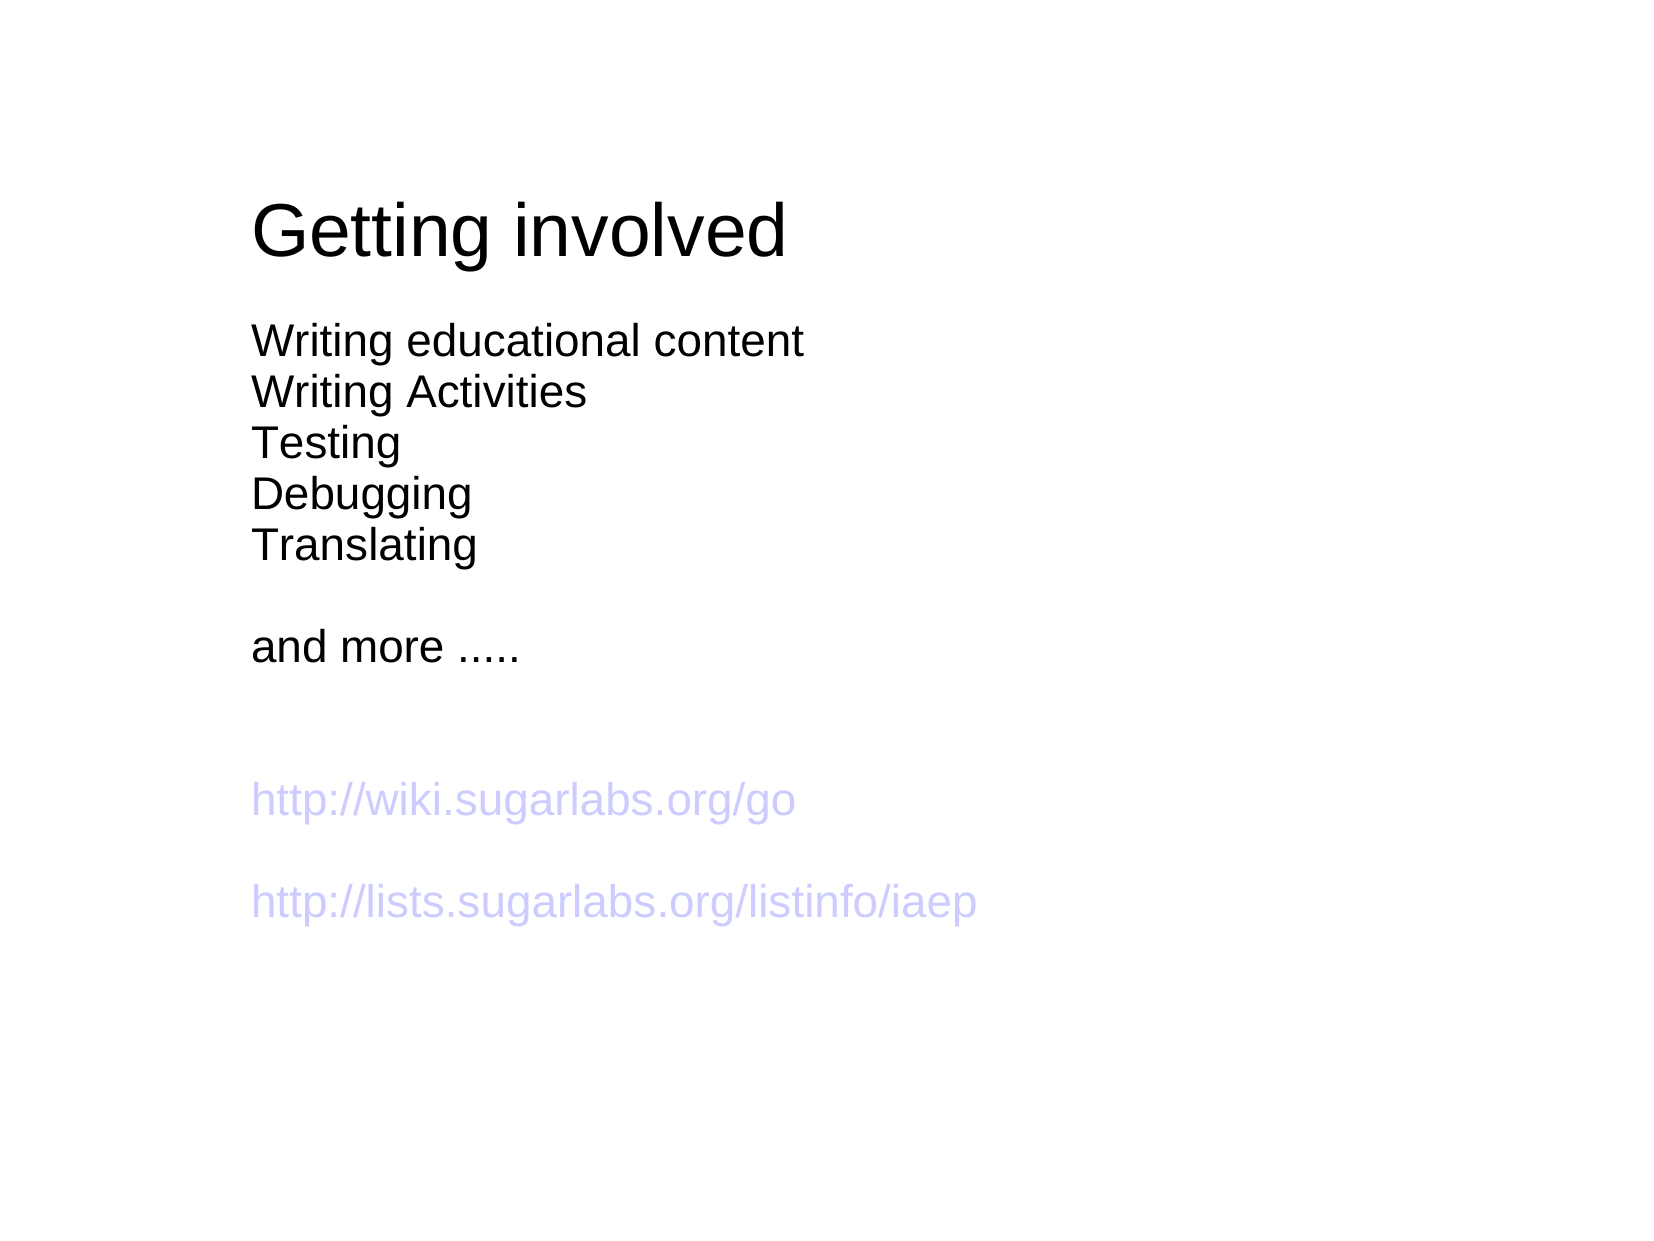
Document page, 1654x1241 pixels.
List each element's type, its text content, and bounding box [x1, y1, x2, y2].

text_box Getting involved Writing educational content Writing Activities Testing Debugging Translating and more ..... http://wiki.sugarlabs.org/go http://lists.sugarlabs.org/listinfo/iaep [236, 177, 1329, 1084]
